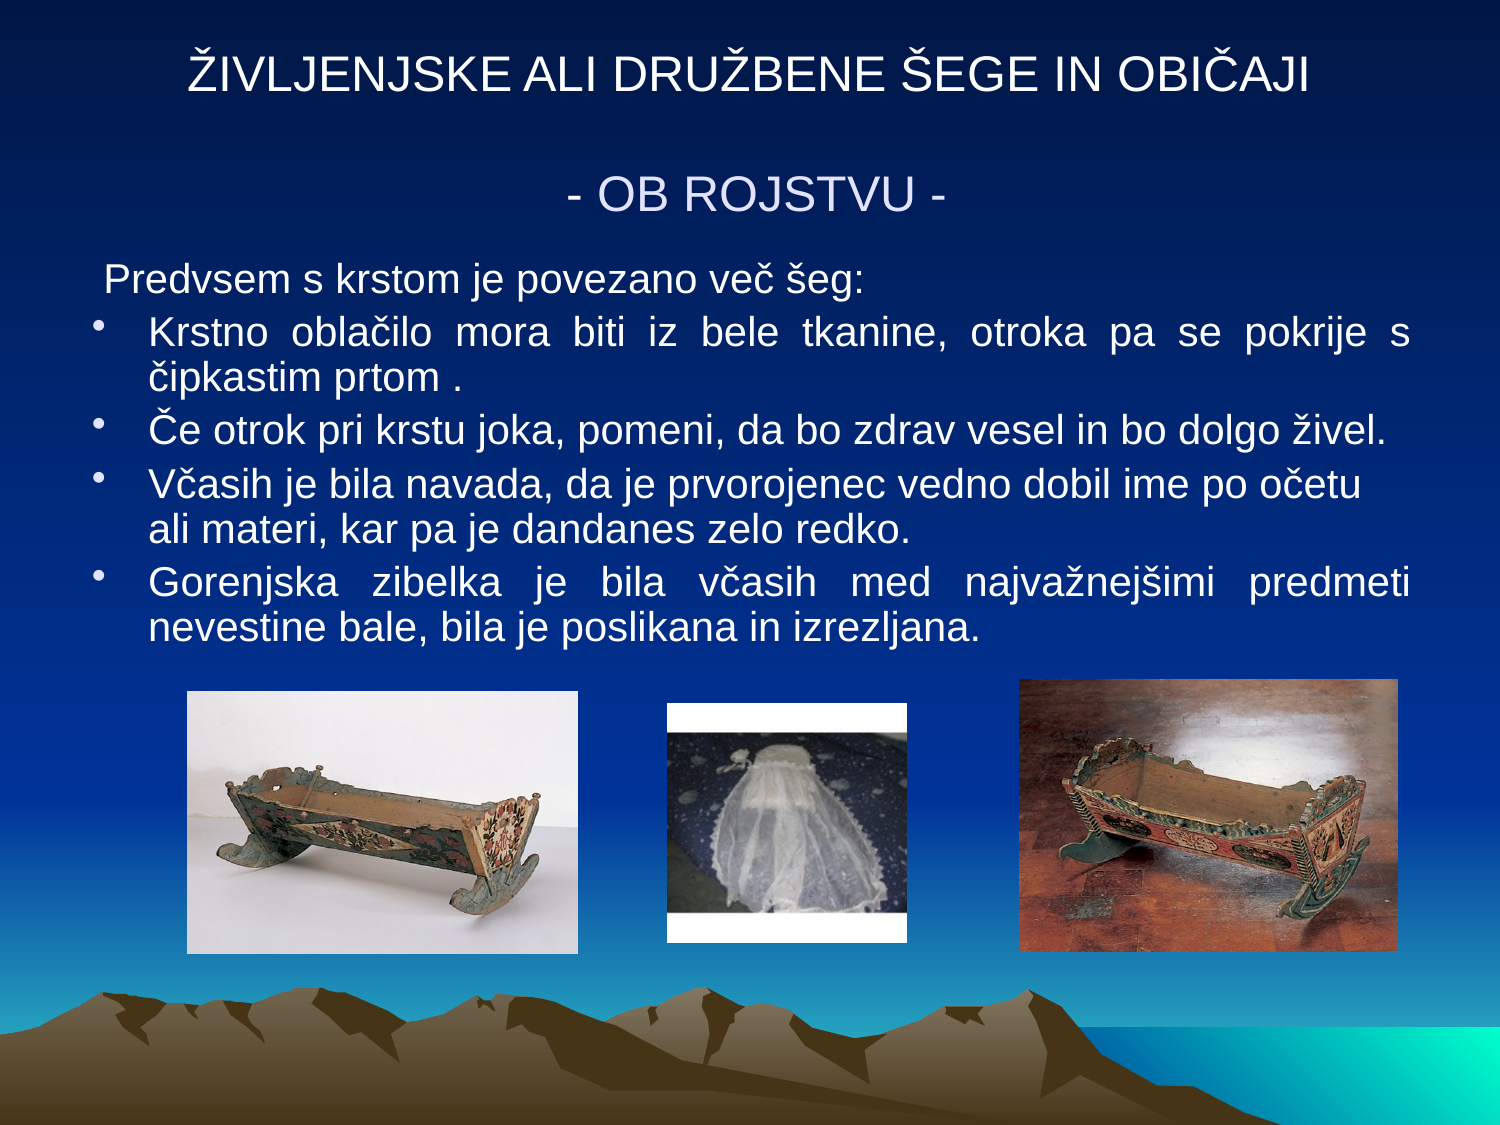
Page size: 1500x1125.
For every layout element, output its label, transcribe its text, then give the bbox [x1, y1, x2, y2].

title ŽIVLJENJSKE ALI DRUŽBENE ŠEGE IN OBIČAJI - OB ROJSTVU - [75, 37, 1425, 225]
picture [187, 691, 578, 954]
picture [1019, 679, 1398, 952]
list Predvsem s krstom je povezano več šeg: Krstno oblačilo mora biti iz bele tkanine, otroka pa se pokrije s čipkastim prtom . Če otrok pri krstu joka, pomeni, da bo zdrav vesel in bo dolgo živel. Včasih je bila navada, da je prvorojenec vedno dobil ime po očetu ali materi, kar pa je dandanes zelo redko. Gorenjska zibelka je bila včasih med najvažnejšimi predmeti nevestine bale, bila je poslikana in izrezljana. [76, 196, 1427, 721]
picture [667, 703, 907, 943]
